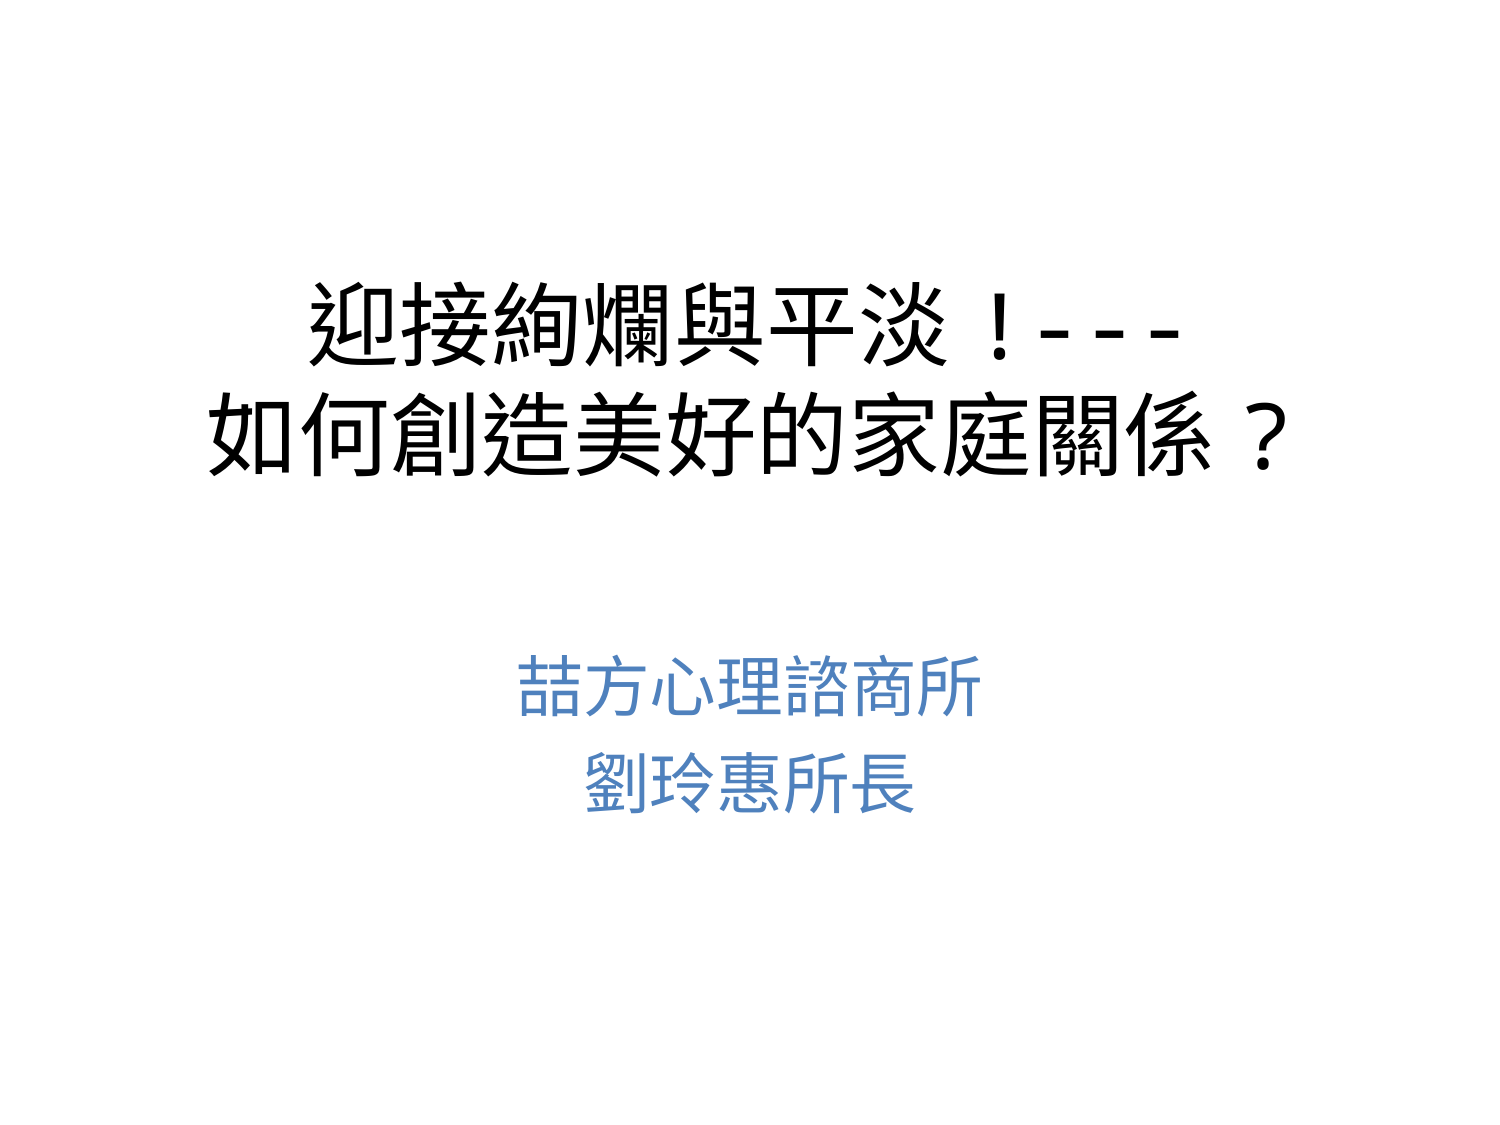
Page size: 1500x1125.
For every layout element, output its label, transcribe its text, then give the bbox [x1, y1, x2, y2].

subtitle 喆方心理諮商所 劉玲惠所長 [225, 637, 1276, 925]
title 迎接絢爛與平淡!--- 如何創造美好的家庭關係? [112, 54, 1388, 591]
